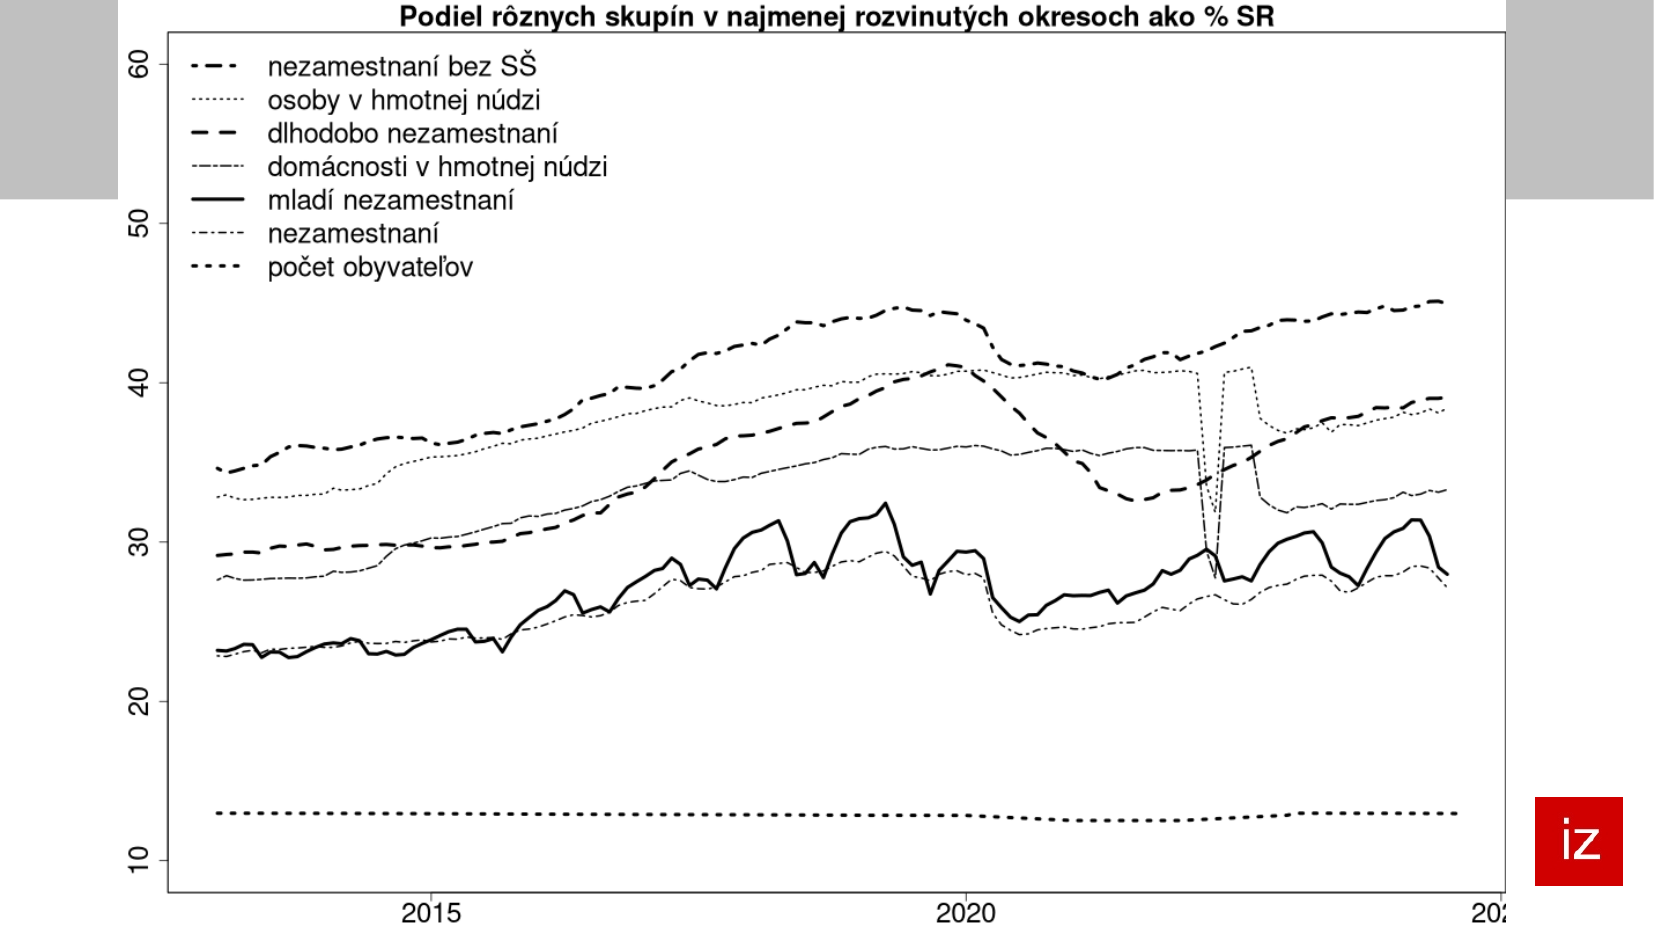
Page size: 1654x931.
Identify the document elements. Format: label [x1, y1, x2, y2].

picture [118, 0, 1506, 926]
picture [1535, 797, 1623, 886]
